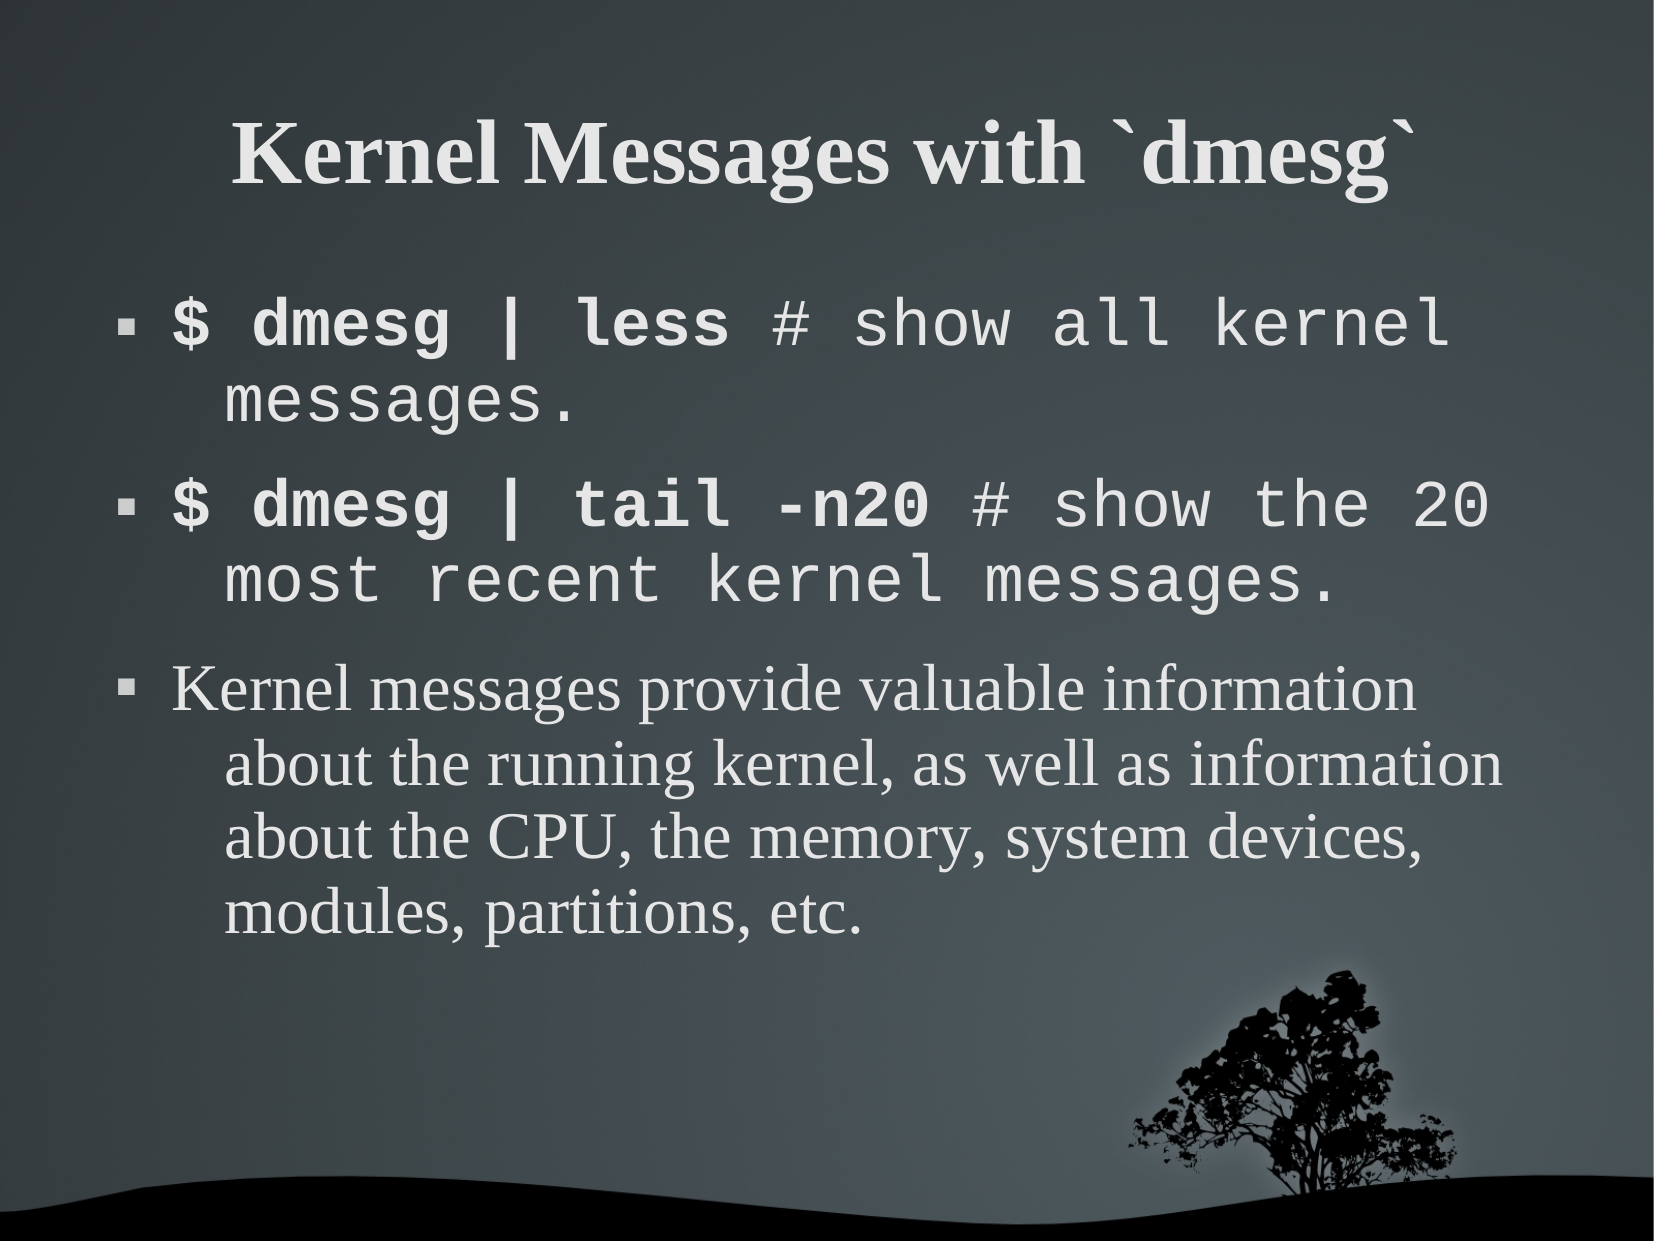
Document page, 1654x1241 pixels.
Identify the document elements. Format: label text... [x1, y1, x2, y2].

picture [0, 0, 1654, 1241]
title Kernel Messages with `dmesg` [82, 49, 1571, 257]
list $ dmesg | less # show all kernel messages. $ dmesg | tail -n20 # show the 20 most recent kernel messages. Kernel messages provide valuable information about the running kernel, as well as information about the CPU, the memory, system devices, modules, partitions, etc. [82, 290, 1571, 1207]
